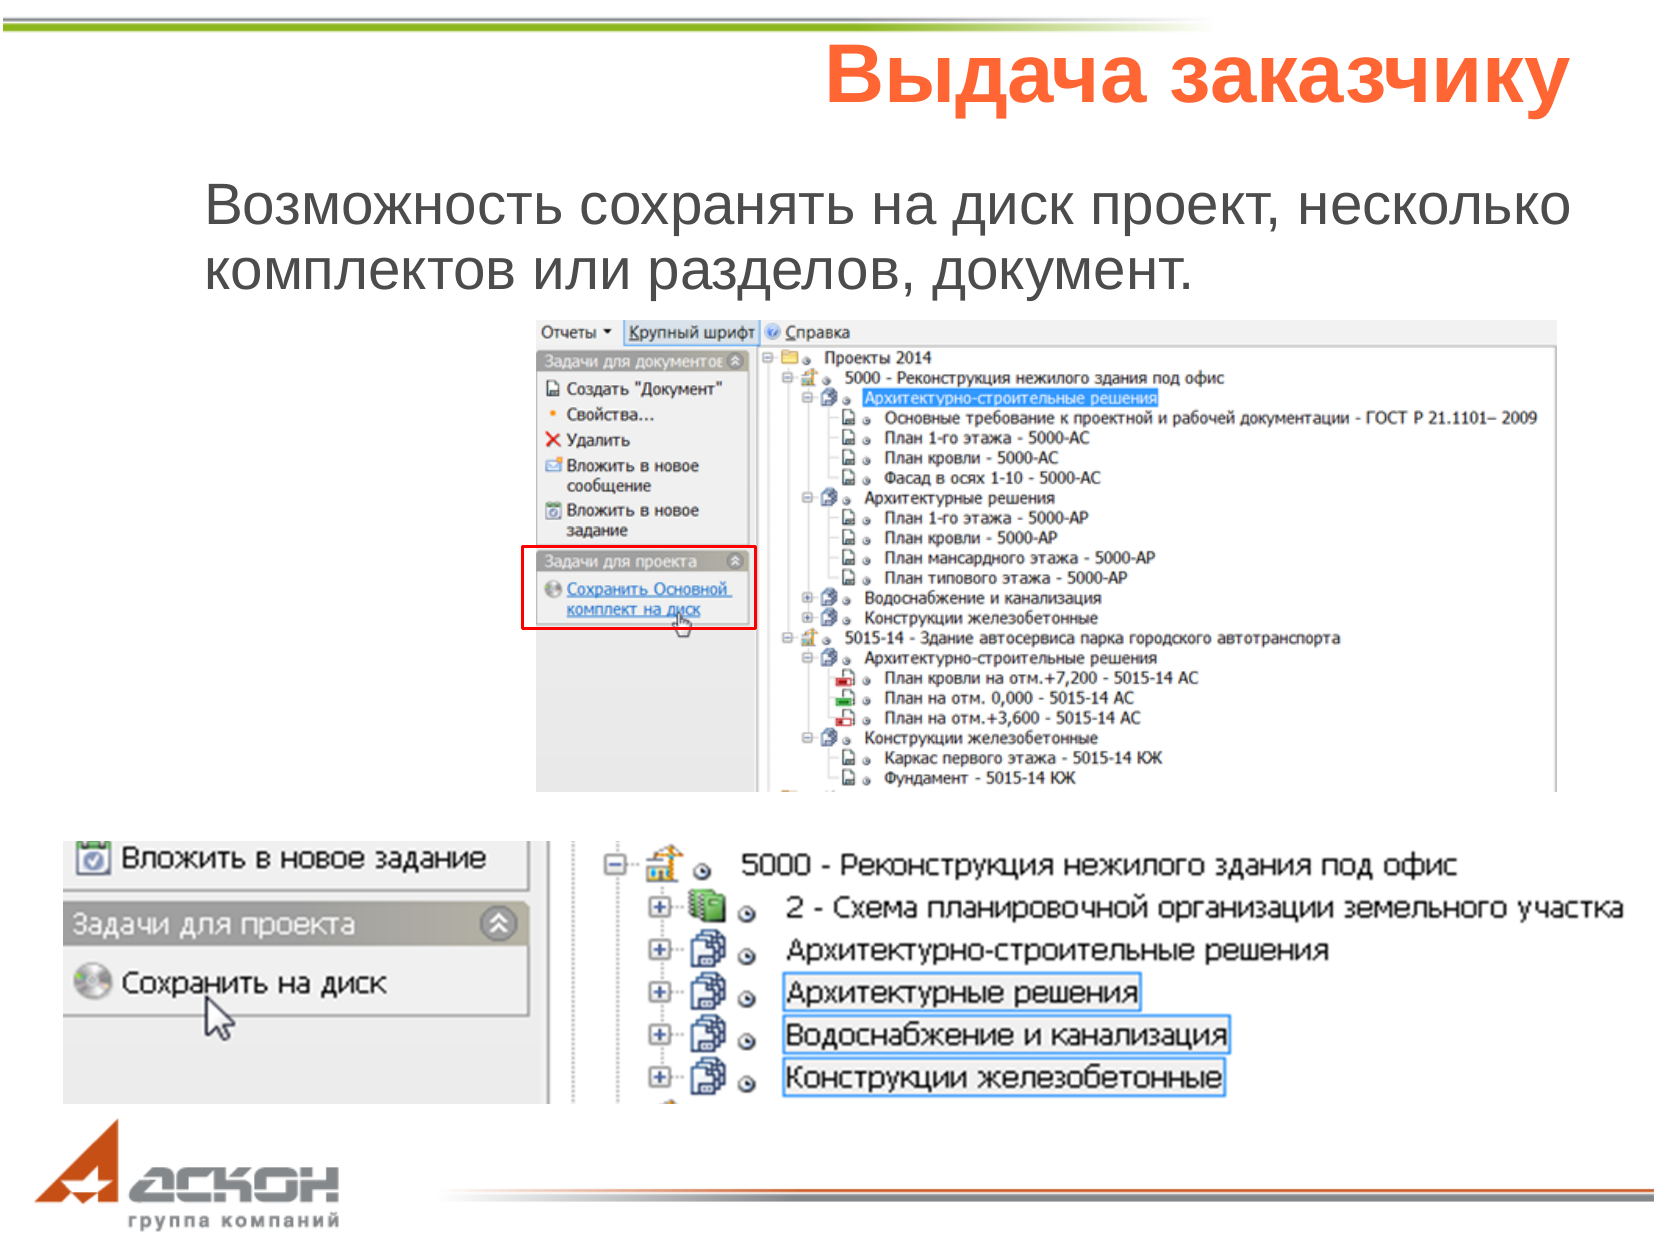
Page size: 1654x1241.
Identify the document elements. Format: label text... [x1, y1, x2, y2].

picture [3, 0, 1654, 1241]
title Выдача заказчику [82, 0, 1572, 148]
list Возможность сохранять на диск проект, несколько комплектов или разделов, документ. [133, 171, 1622, 527]
